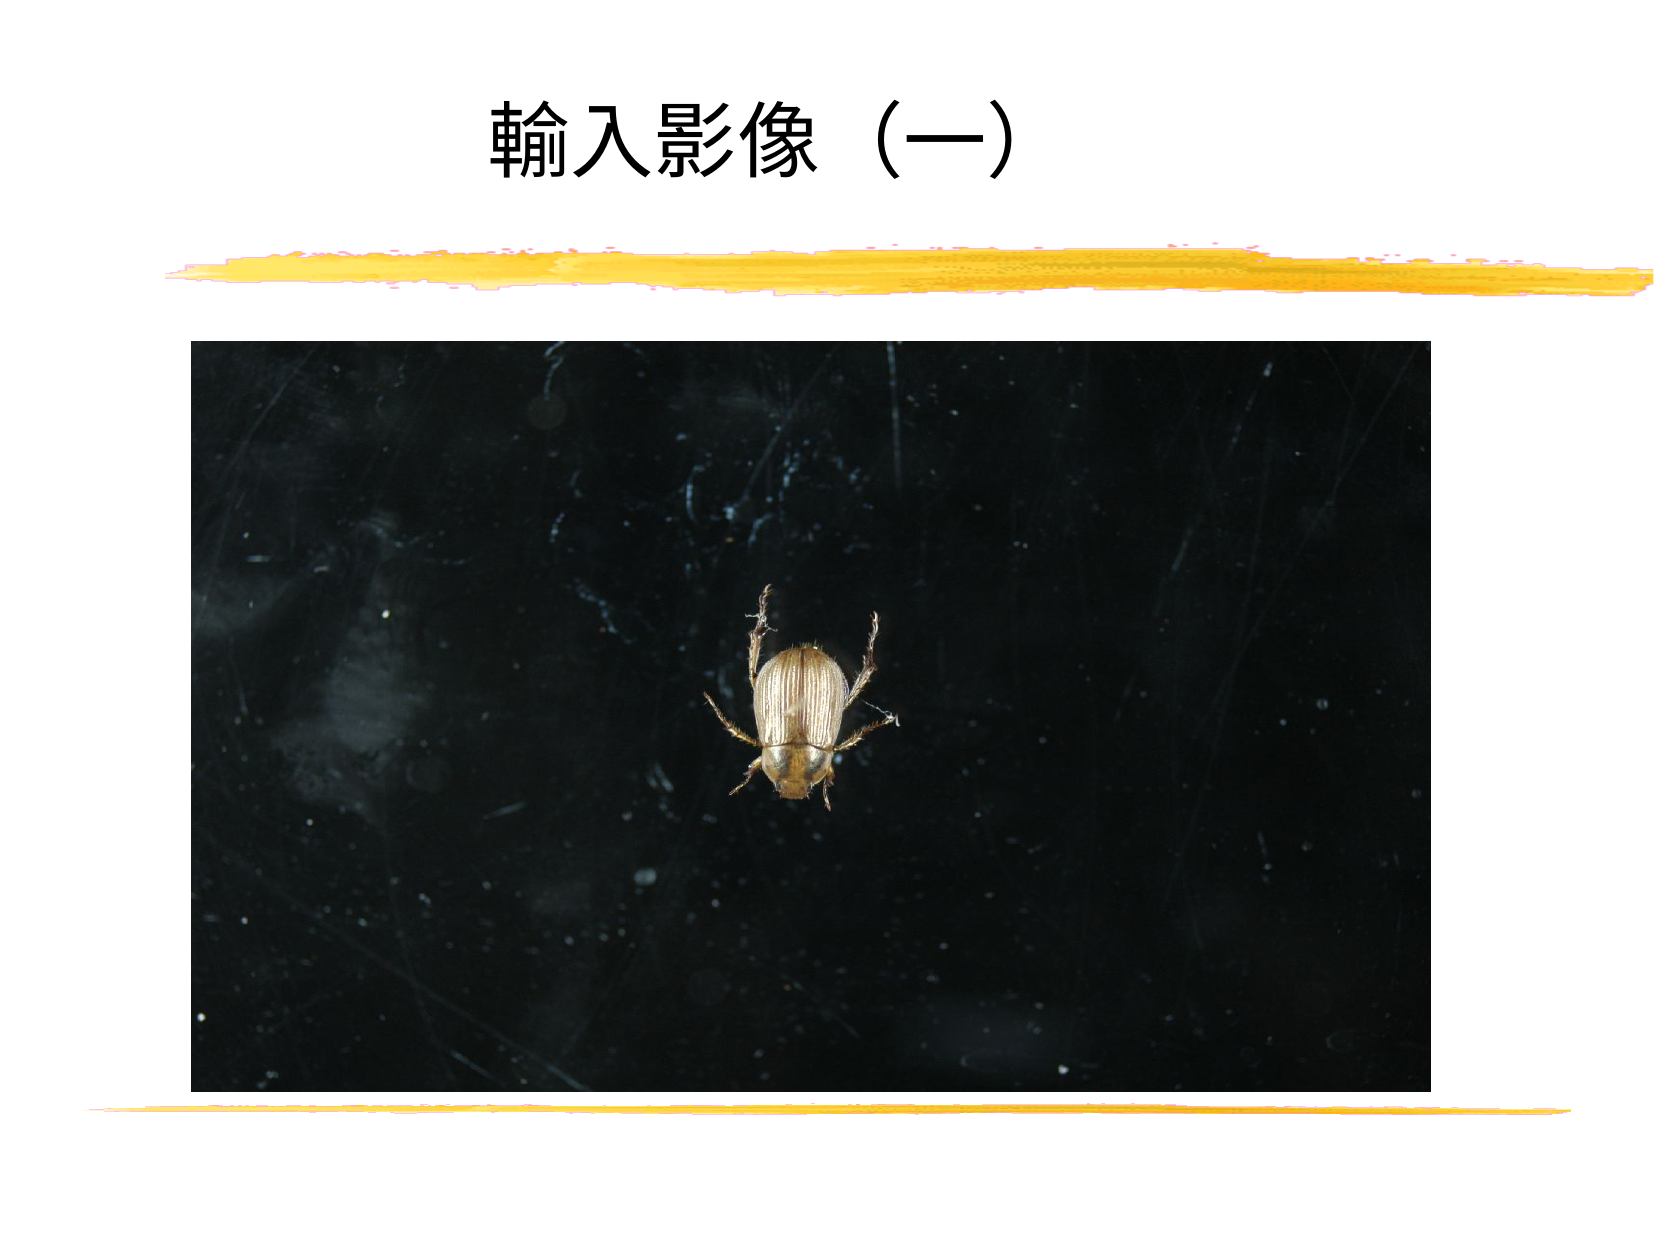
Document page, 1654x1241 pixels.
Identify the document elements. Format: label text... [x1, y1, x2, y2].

picture [165, 237, 1654, 308]
title 輸入影像（一） [76, 28, 1482, 235]
picture [191, 341, 1431, 1092]
picture [82, 1102, 1571, 1117]
